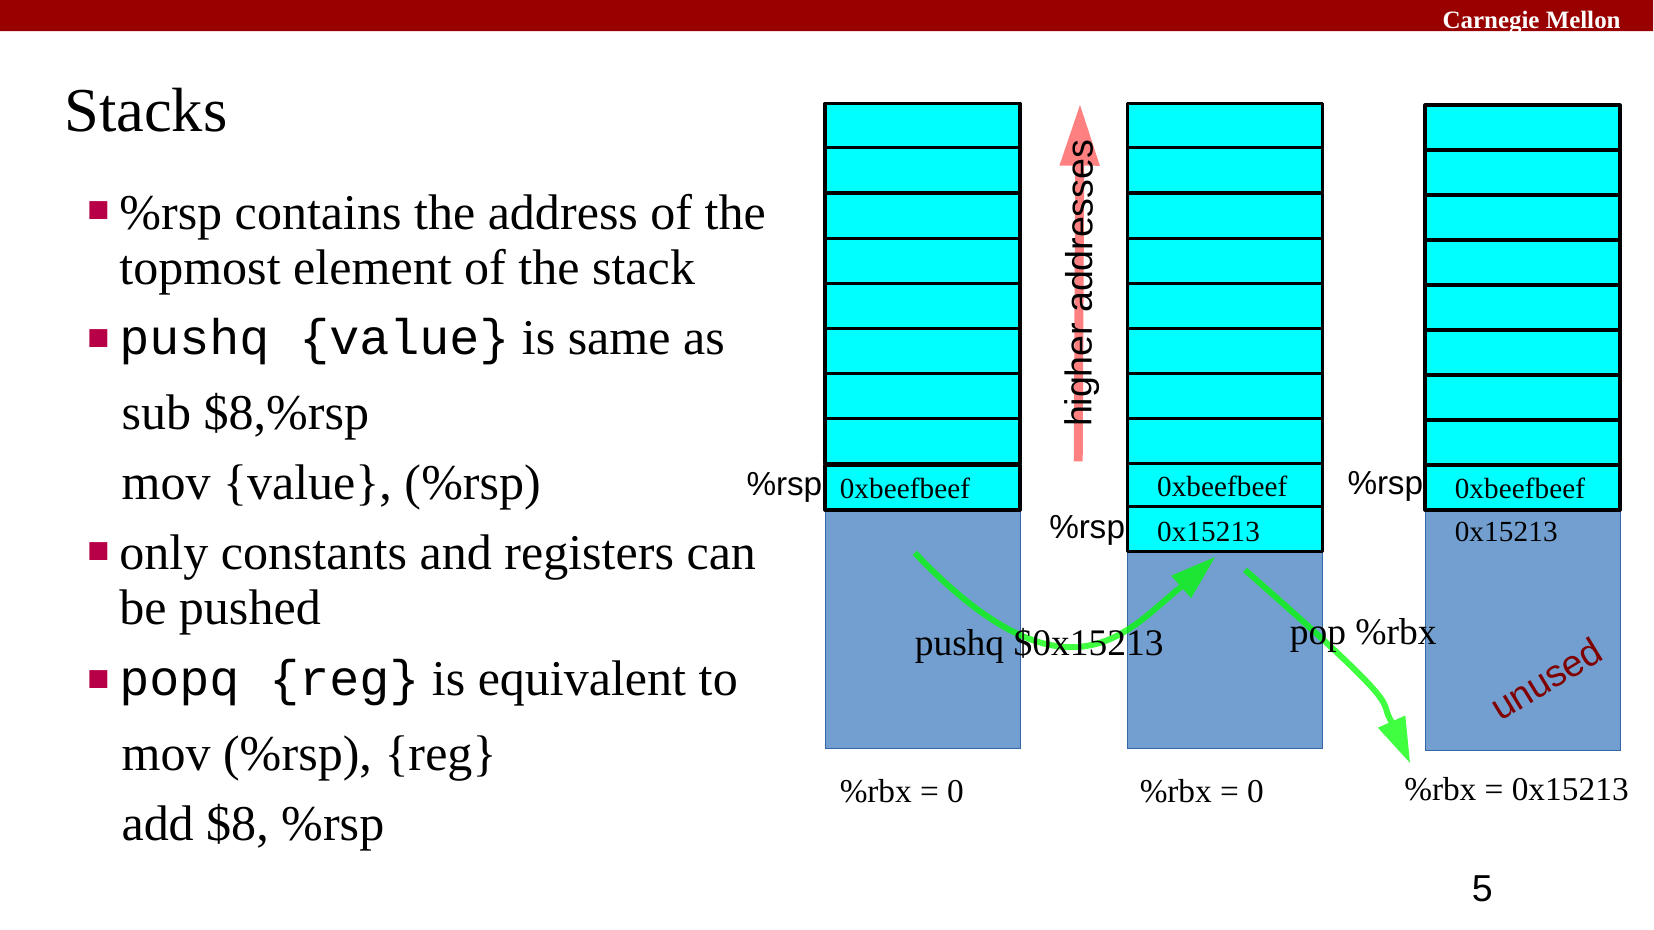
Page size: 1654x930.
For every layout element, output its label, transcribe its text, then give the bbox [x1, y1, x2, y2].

text_box 0xbeefbeef [825, 465, 986, 513]
text_box %rsp [731, 458, 842, 519]
text_box 0xbeefbeef [1440, 465, 1601, 513]
list %rsp contains the address of the topmost element of the stack pushq {value} is same as sub $8,%rsp mov {value}, (%rsp) only constants and registers can be pushed popq {reg} is equivalent to mov (%rsp), {reg} add $8, %rsp [71, 184, 806, 859]
text_box %rbx = 0x15213 [1389, 762, 1645, 815]
text_box %rbx = 0 [825, 765, 1021, 817]
text_box pop %rbx [1275, 603, 1456, 661]
text_box 0x15213 [1440, 507, 1606, 556]
text_box 0xbeefbeef [1142, 464, 1303, 506]
text_box [825, 103, 1021, 749]
text_box unused [1466, 615, 1626, 743]
text_box 0x15213 [1142, 508, 1308, 556]
title Stacks [64, 58, 1576, 163]
text_box %rbx = 0 [1125, 765, 1321, 817]
text_box %rsp [1332, 457, 1448, 510]
text_box pushq $0x15213 [900, 615, 1186, 676]
text_box [1127, 103, 1323, 749]
text_box [1425, 104, 1621, 751]
text_box %rsp [1034, 501, 1155, 554]
